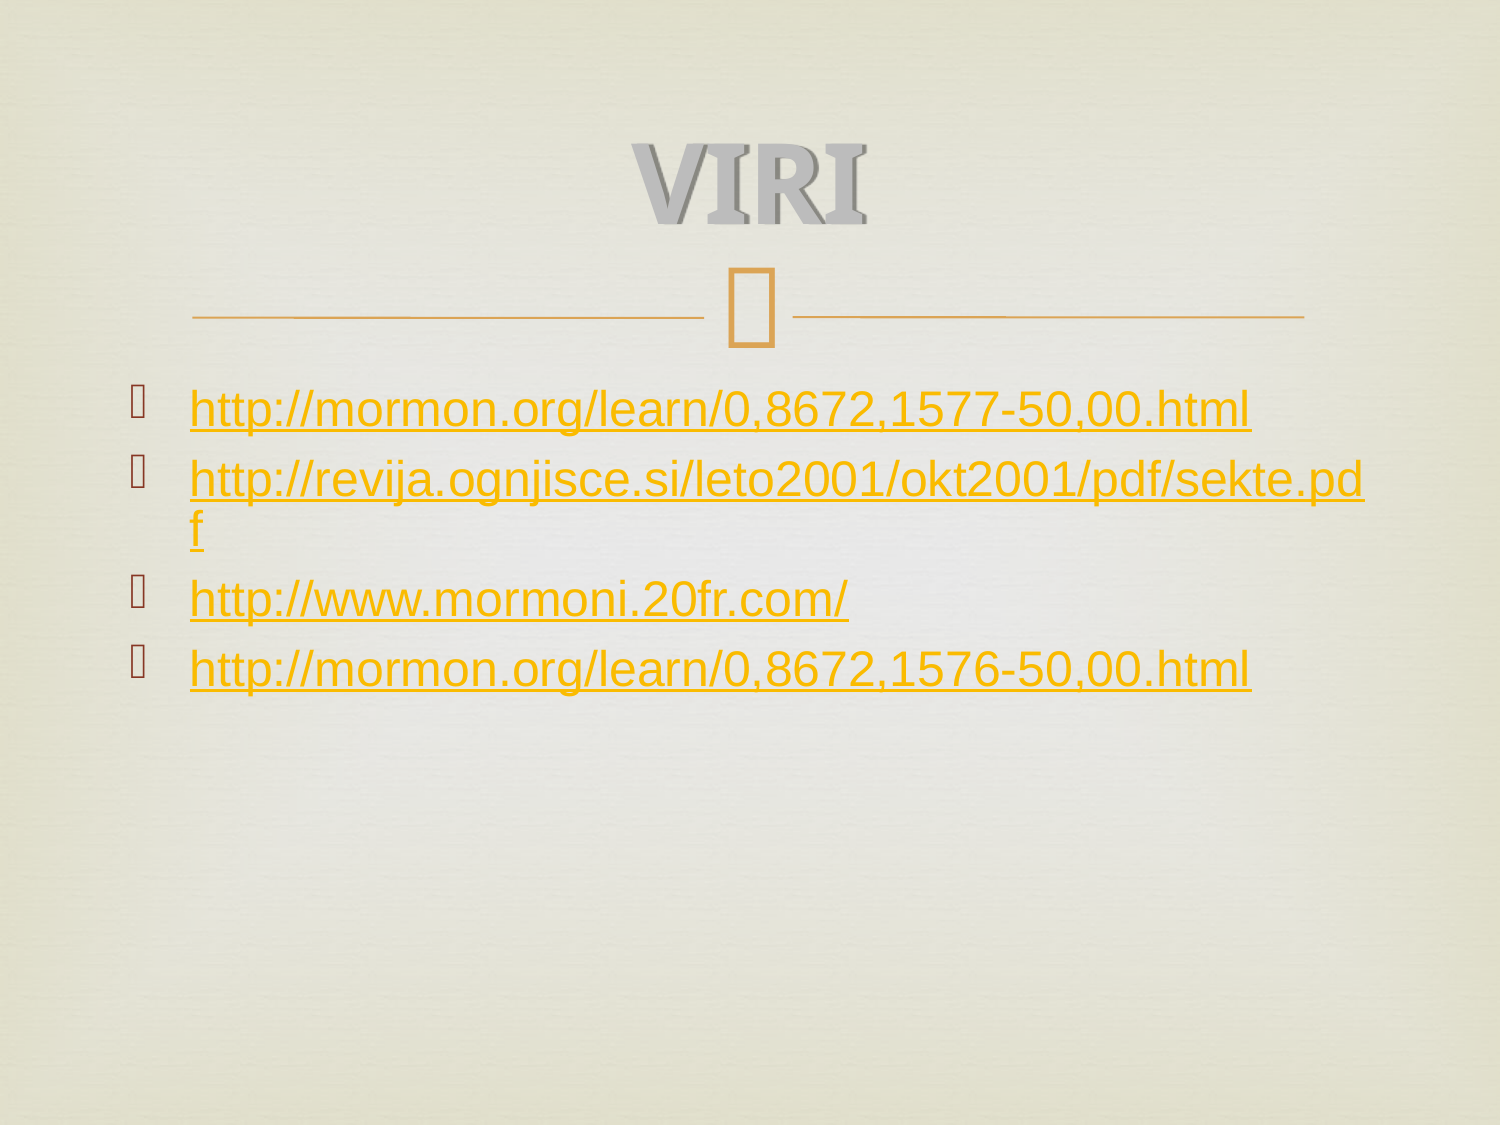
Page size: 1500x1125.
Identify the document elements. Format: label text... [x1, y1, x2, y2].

list http://mormon.org/learn/0,8672,1577-50,00.html http://revija.ognjisce.si/leto2001/okt2001/pdf/sekte.pdf http://www.mormoni.20fr.com/ http://mormon.org/learn/0,8672,1576-50,00.html [114, 368, 1386, 1005]
title VIRI [112, 93, 1386, 267]
